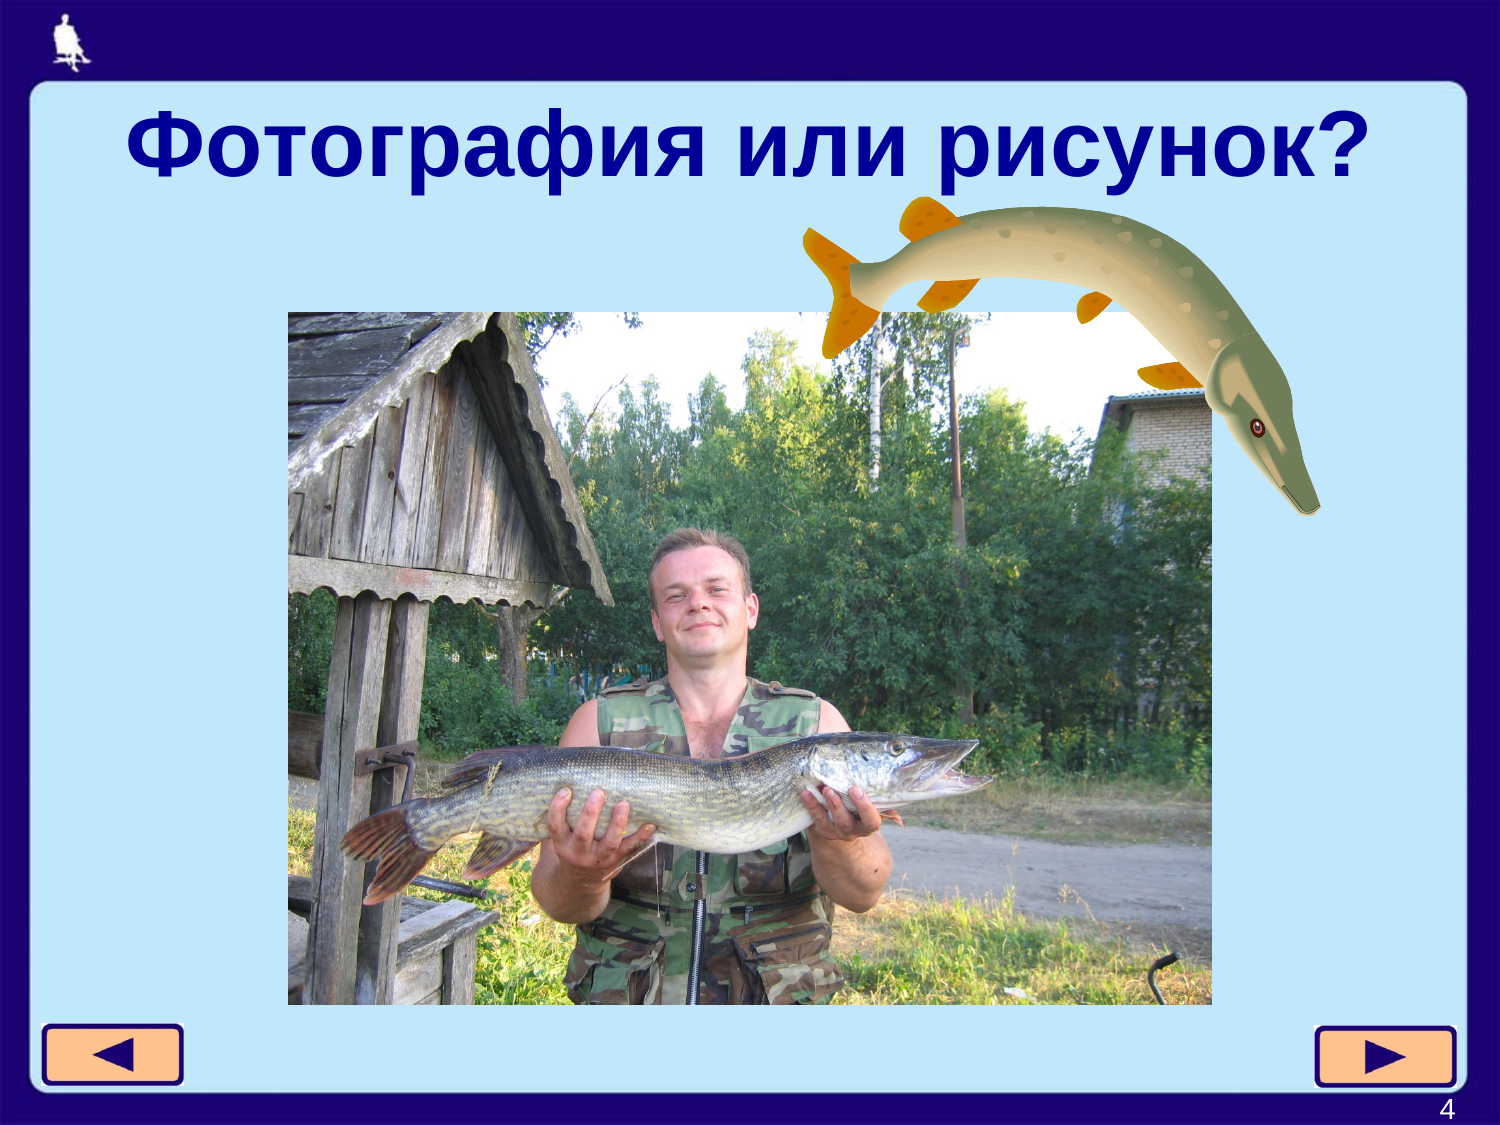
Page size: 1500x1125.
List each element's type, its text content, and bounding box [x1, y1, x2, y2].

text_box <номер> [1120, 1082, 1471, 1125]
picture [0, 0, 1500, 1125]
title Фотография или рисунок? [75, 45, 1426, 233]
